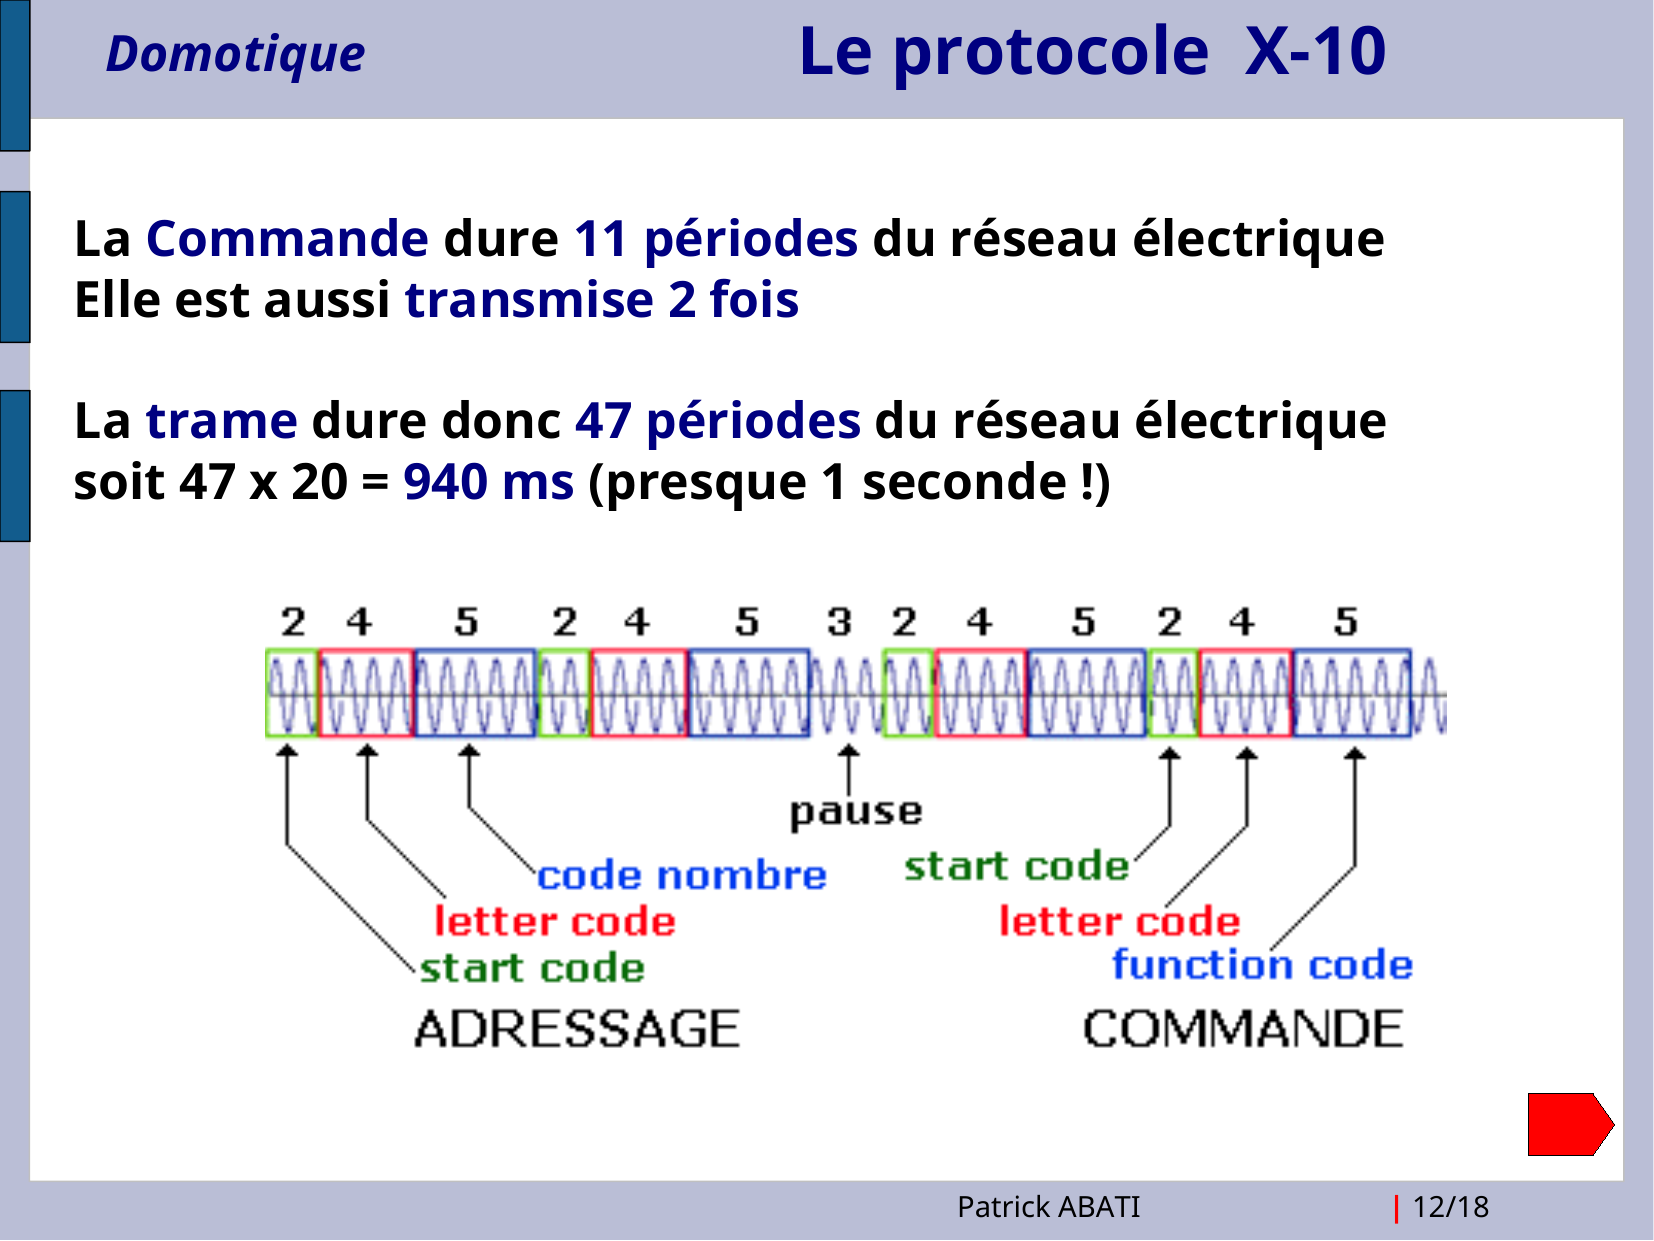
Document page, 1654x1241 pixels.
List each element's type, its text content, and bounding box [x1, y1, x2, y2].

text_box [1528, 1093, 1615, 1156]
text_box La Commande dure 11 périodes du réseau électrique Elle est aussi transmise 2 fois La trame dure donc 47 périodes du réseau électrique soit 47 x 20 = 940 ms (presque 1 seconde !) [59, 198, 1595, 1034]
picture [265, 1034, 1447, 1054]
